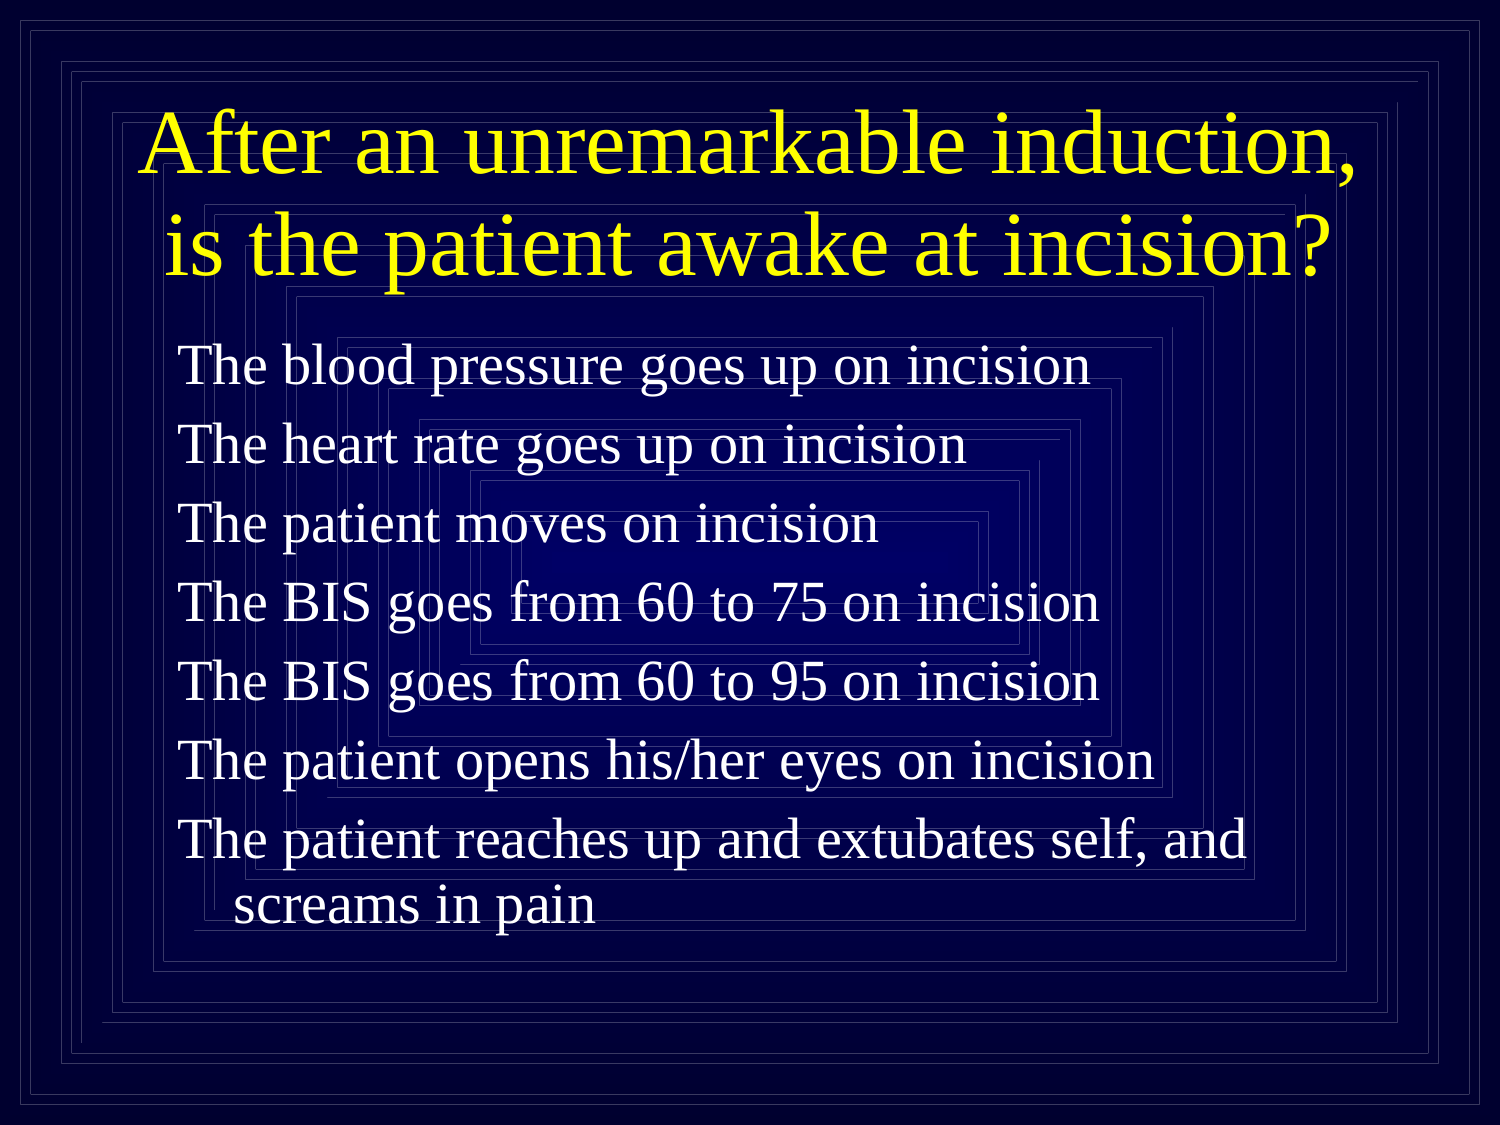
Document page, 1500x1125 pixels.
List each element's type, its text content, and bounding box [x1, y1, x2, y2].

title After an unremarkable induction, is the patient awake at incision? [112, 21, 1388, 367]
list The blood pressure goes up on incision The heart rate goes up on incision The patient moves on incision The BIS goes from 60 to 75 on incision The BIS goes from 60 to 95 on incision The patient opens his/her eyes on incision The patient reaches up and extubates self, and screams in pain [162, 324, 1388, 1125]
